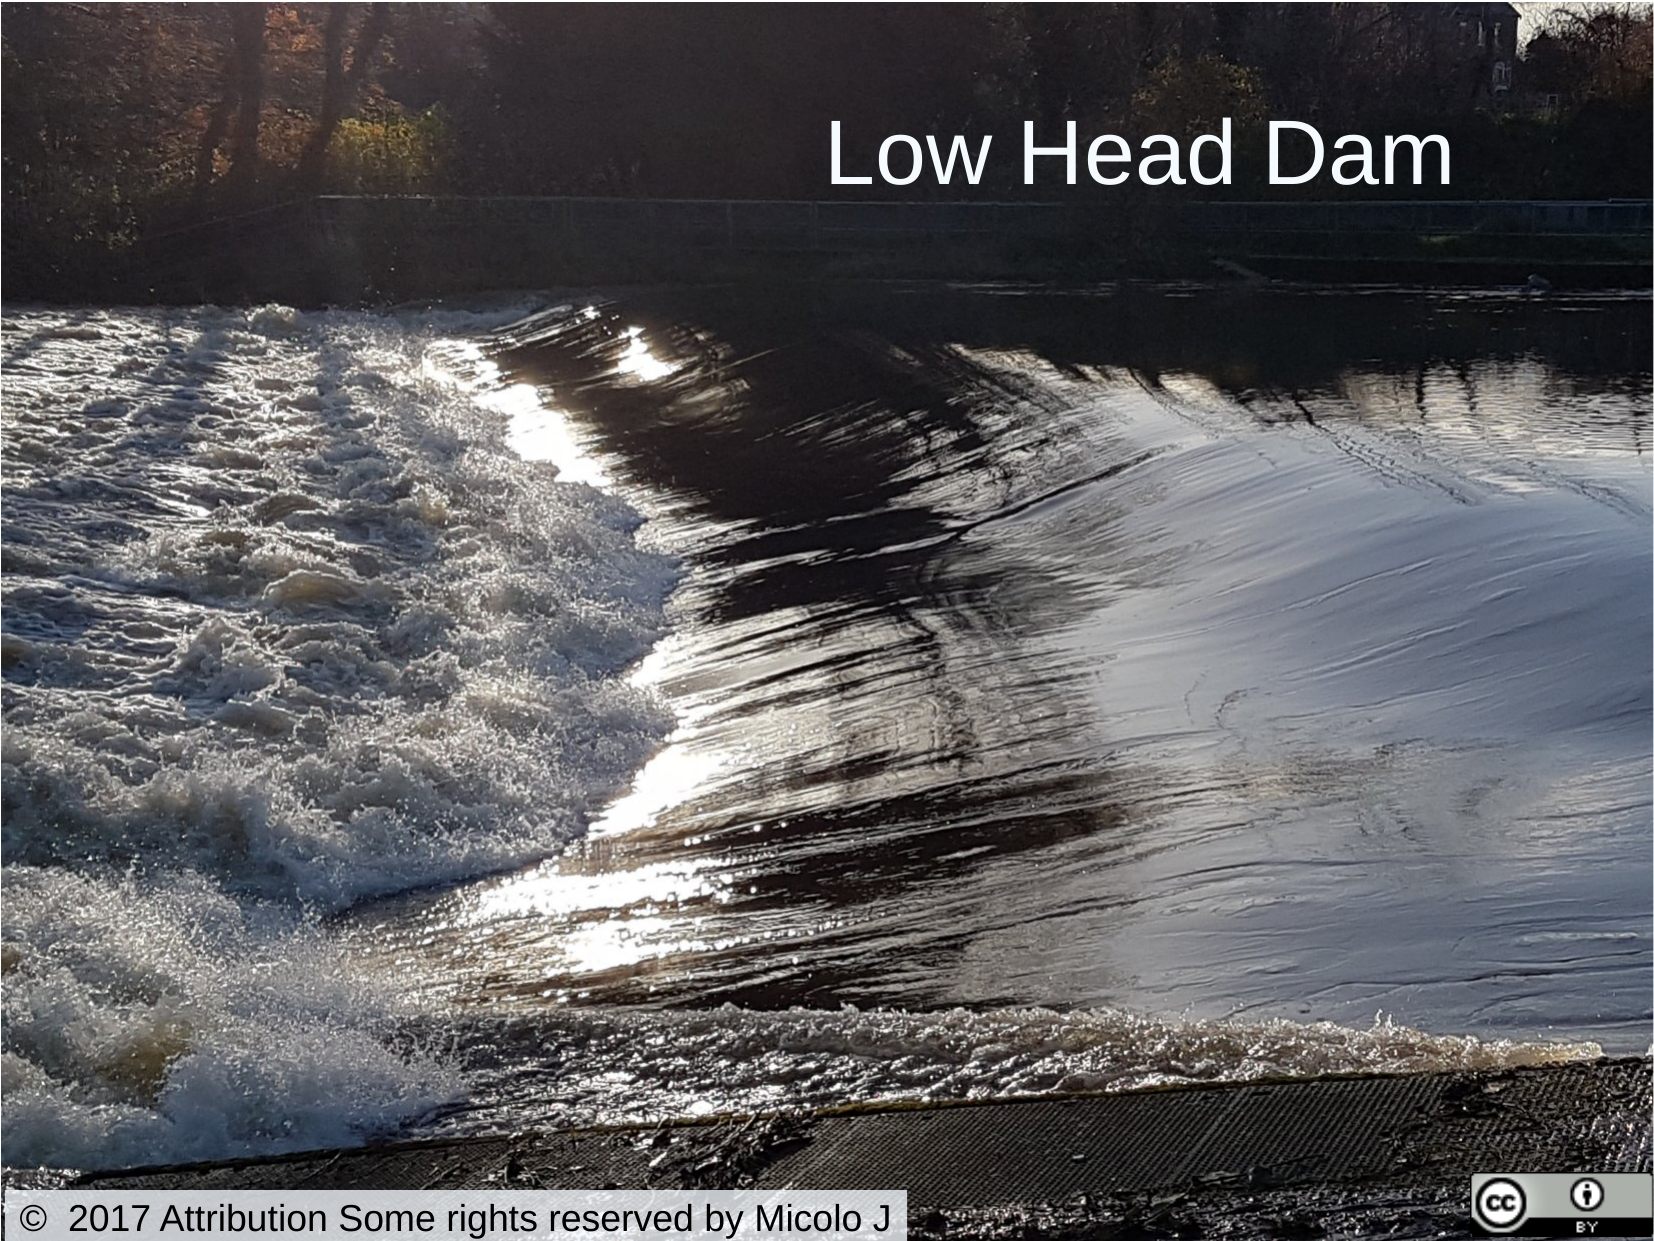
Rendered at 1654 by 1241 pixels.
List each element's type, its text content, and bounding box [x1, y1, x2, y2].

picture [1, 2, 1654, 1241]
title Low Head Dam [710, 49, 1571, 257]
text_box © 2017 Attribution Some rights reserved by Micolo J [4, 1190, 908, 1241]
